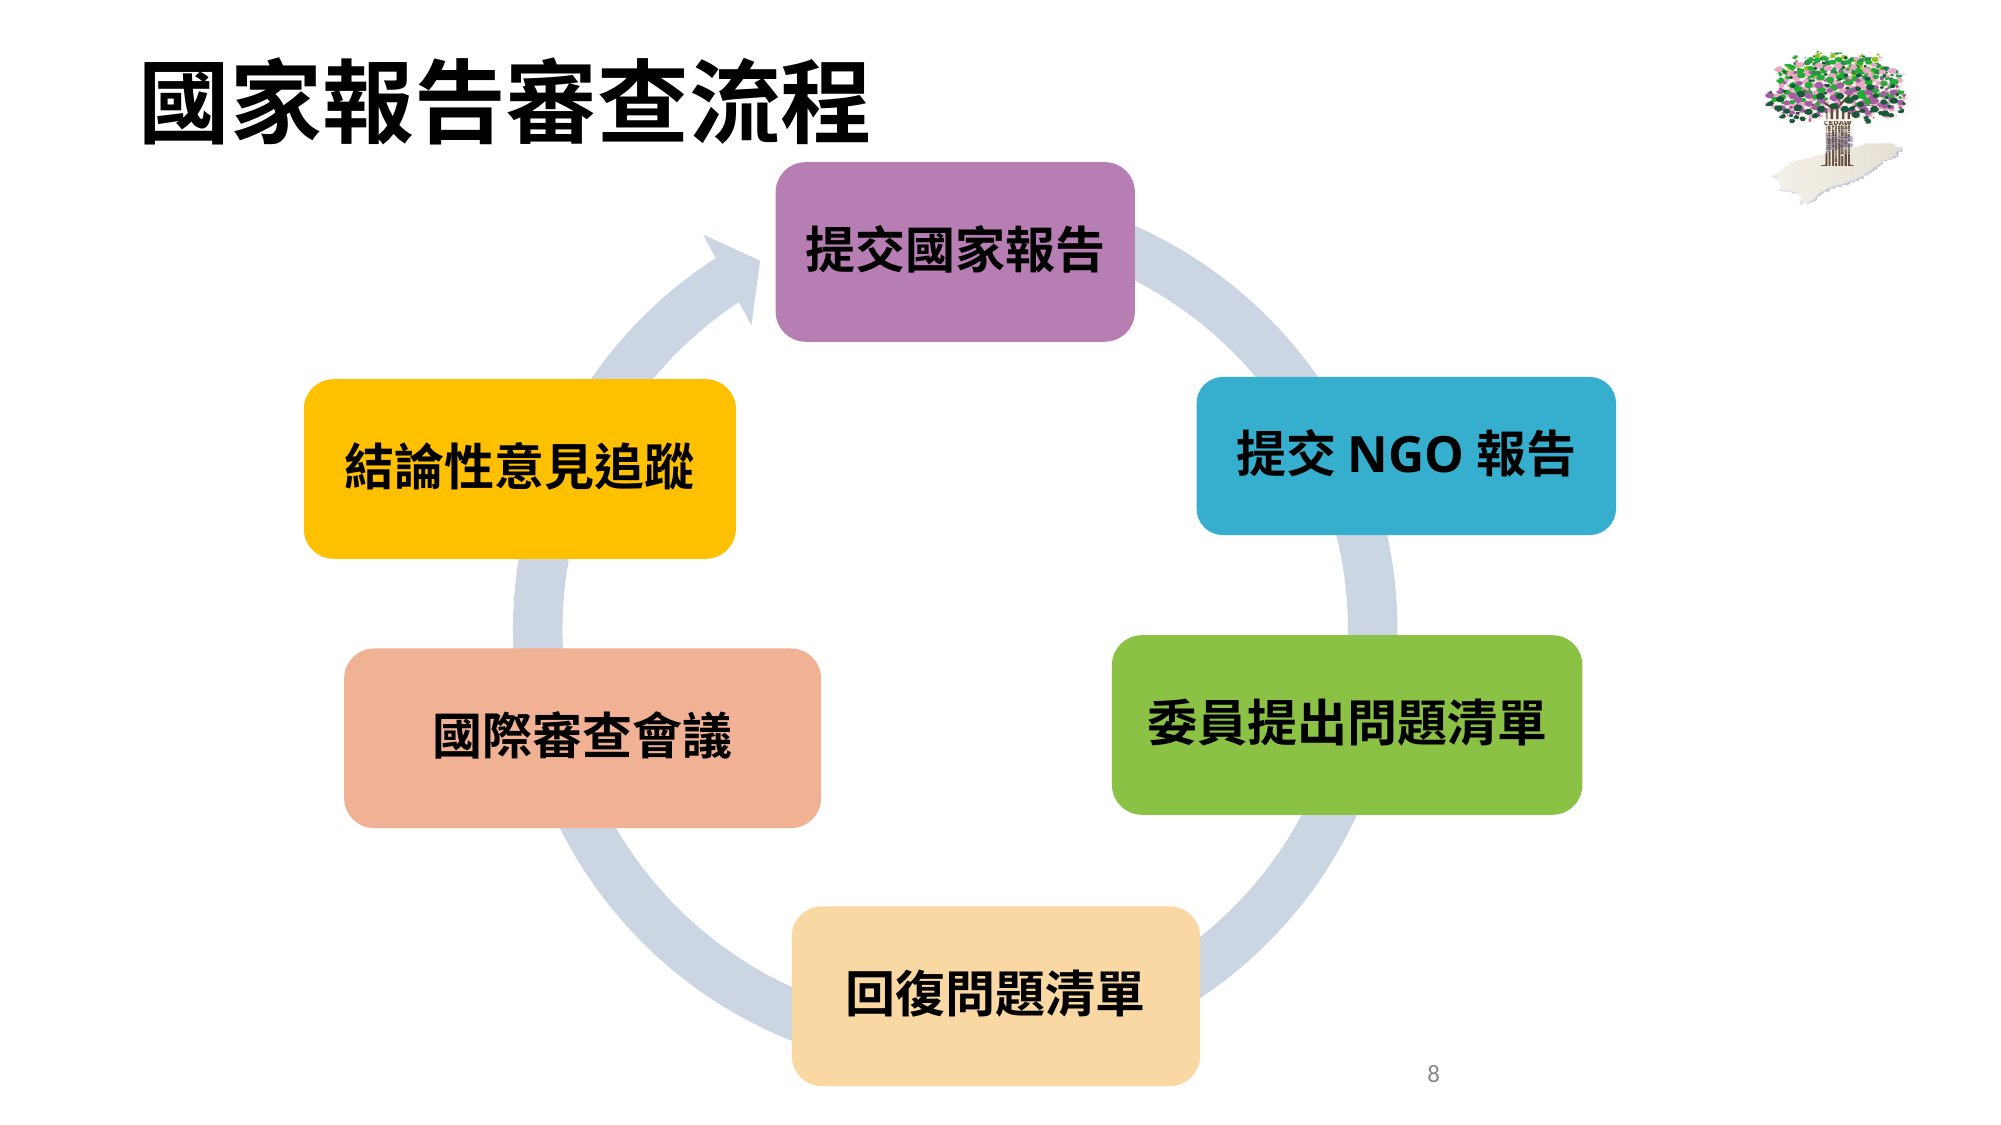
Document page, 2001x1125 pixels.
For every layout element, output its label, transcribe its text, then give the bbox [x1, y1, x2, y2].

text_box [1135, 225, 1318, 376]
title 國家報告審查流程 [123, 25, 1328, 189]
text_box 提交國家報告 [775, 162, 1135, 342]
picture [1328, 0, 1980, 239]
text_box 國際審查會議 [344, 648, 822, 829]
text_box 8 [1412, 1042, 1863, 1103]
text_box [512, 559, 569, 648]
text_box [591, 234, 761, 379]
text_box 回復問題清單 [791, 906, 1201, 1087]
text_box [560, 829, 791, 1041]
text_box [1201, 815, 1357, 998]
text_box 委員提出問題清單 [1111, 635, 1583, 815]
text_box 結論性意見追蹤 [303, 379, 736, 559]
text_box [1336, 536, 1398, 635]
text_box 提交NGO報告 [1196, 376, 1617, 536]
